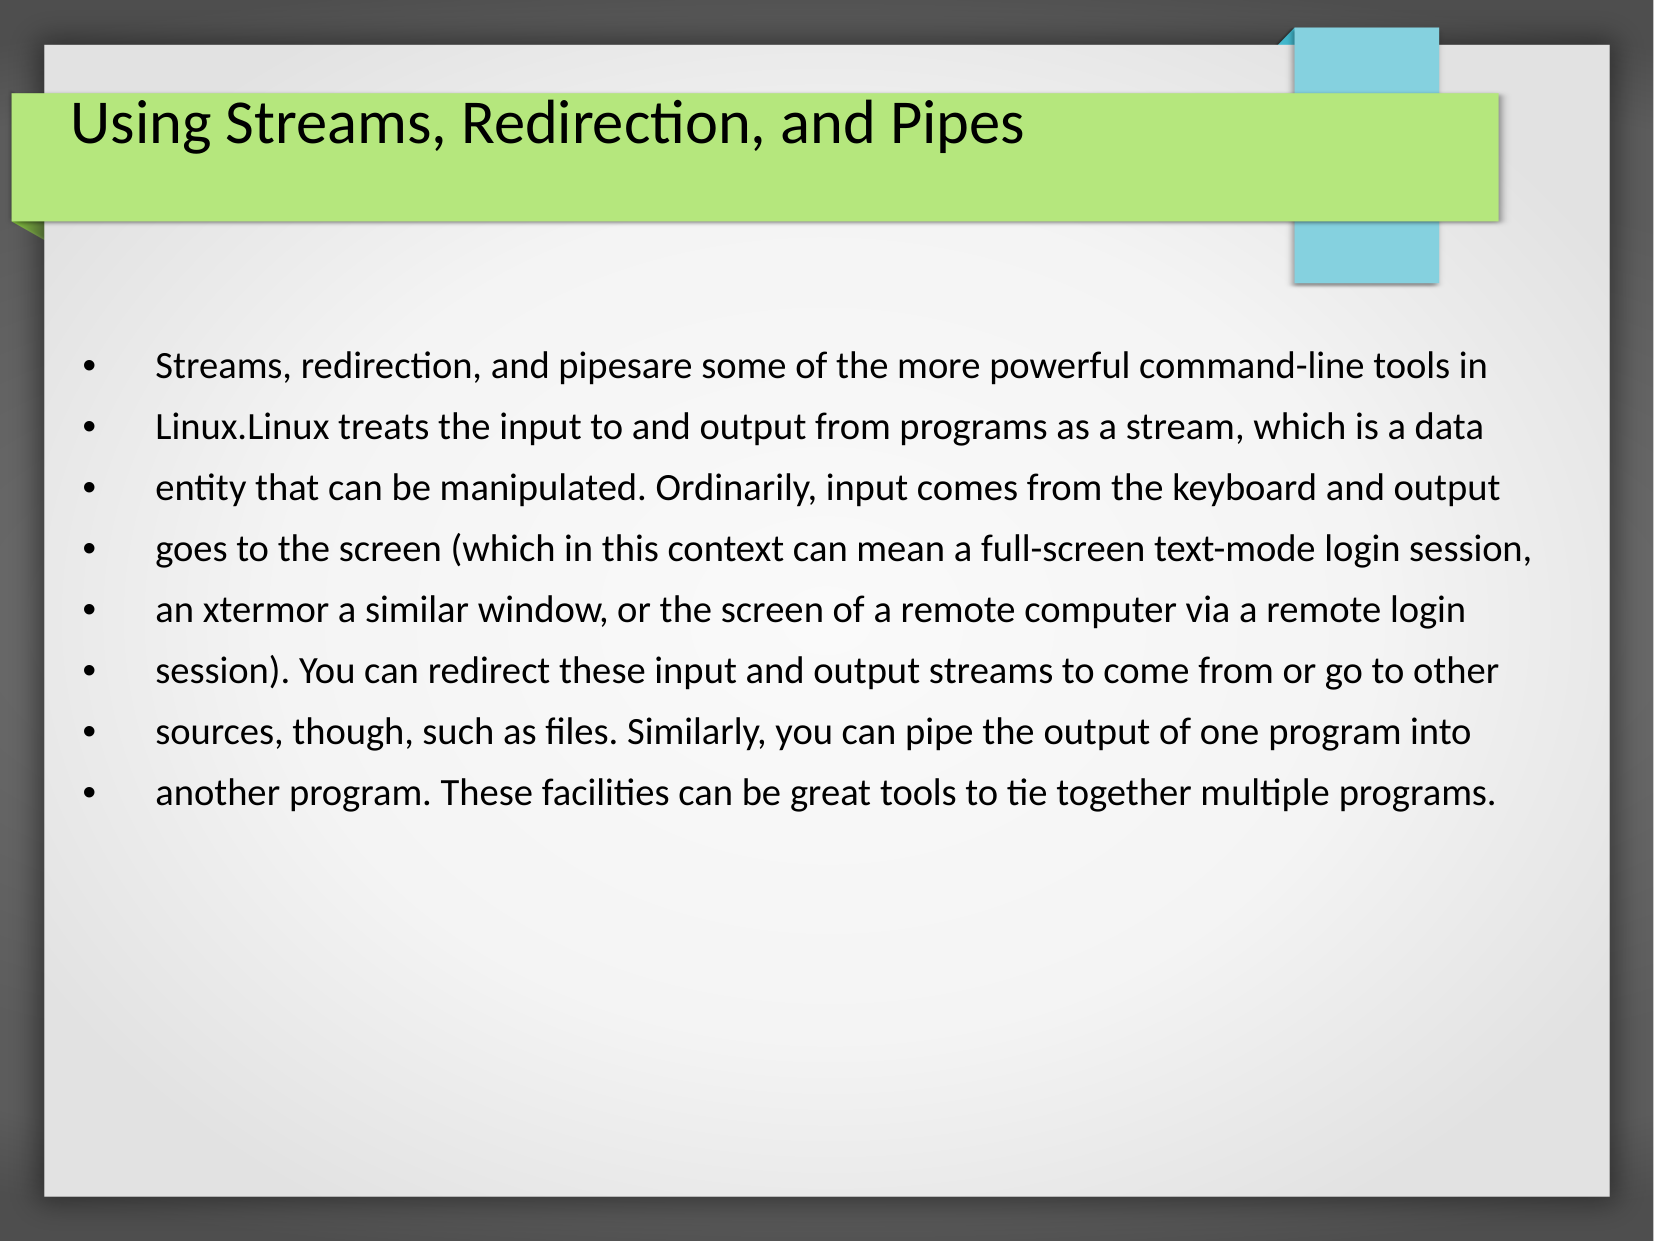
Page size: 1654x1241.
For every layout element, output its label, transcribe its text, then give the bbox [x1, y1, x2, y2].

title Using Streams, Redirection, and Pipes [70, 83, 1229, 236]
list • Streams, redirection, and pipesare some of the more powerful command-line tools in • Linux.Linux treats the input to and output from programs as a stream, which is a data • entity that can be manipulated. Ordinarily, input comes from the keyboard and output • goes to the screen (which in this context can mean a full-screen text-mode login session, • an xtermor a similar window, or the screen of a remote computer via a remote login • session). You can redirect these input and output streams to come from or go to other • sources, though, such as files. Similarly, you can pipe the output of one program into • another program. These facilities can be great tools to tie together multiple programs. [82, 343, 1538, 1063]
picture [0, 0, 1654, 1241]
